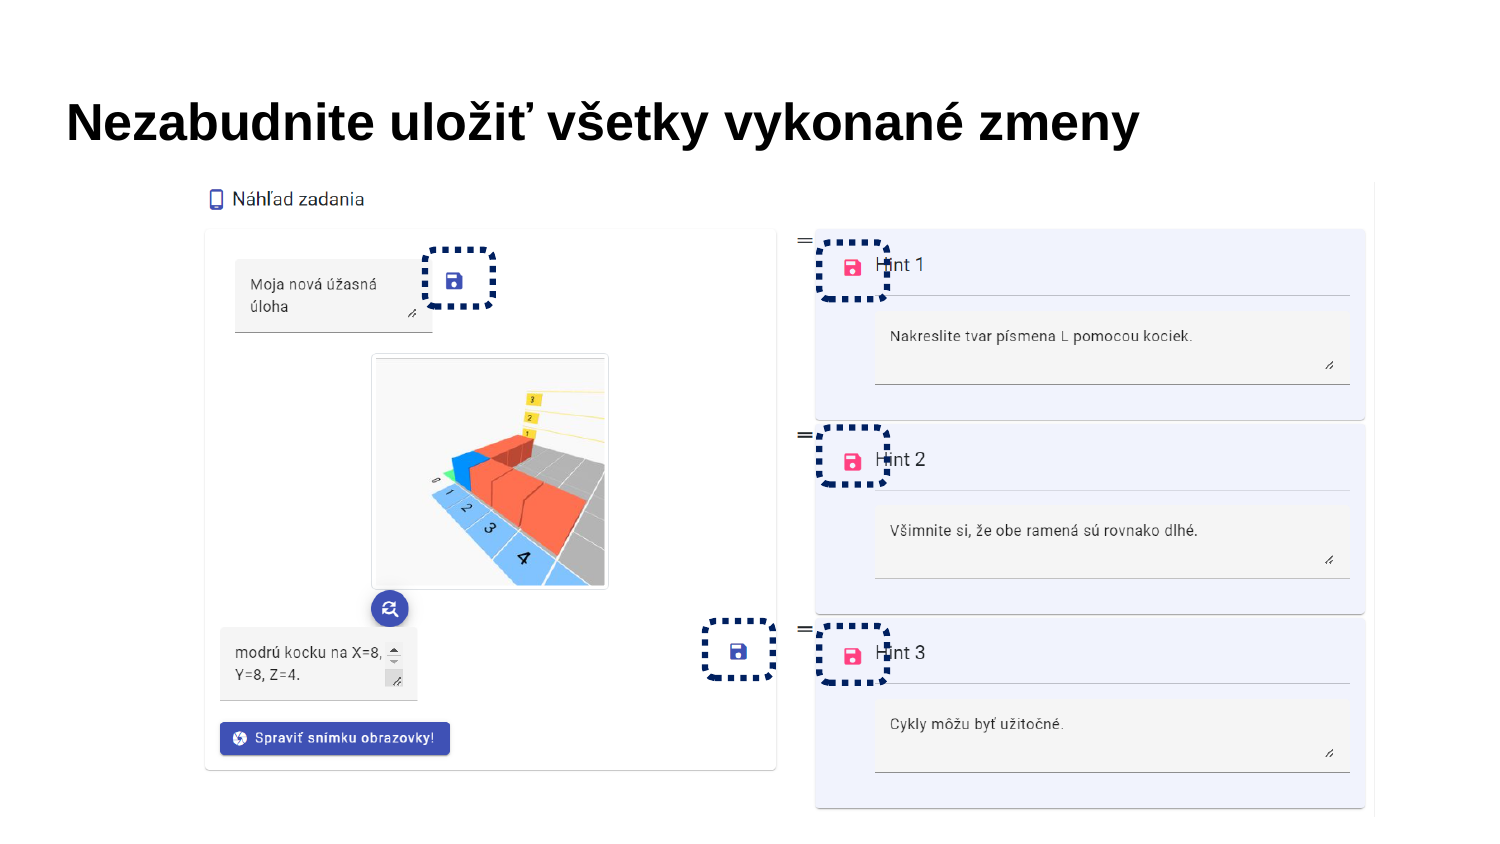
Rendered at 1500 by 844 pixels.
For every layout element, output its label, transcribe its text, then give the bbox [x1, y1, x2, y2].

title Nezabudnite uložiť všetky vykonané zmeny [51, 72, 1449, 167]
picture [200, 182, 1375, 817]
